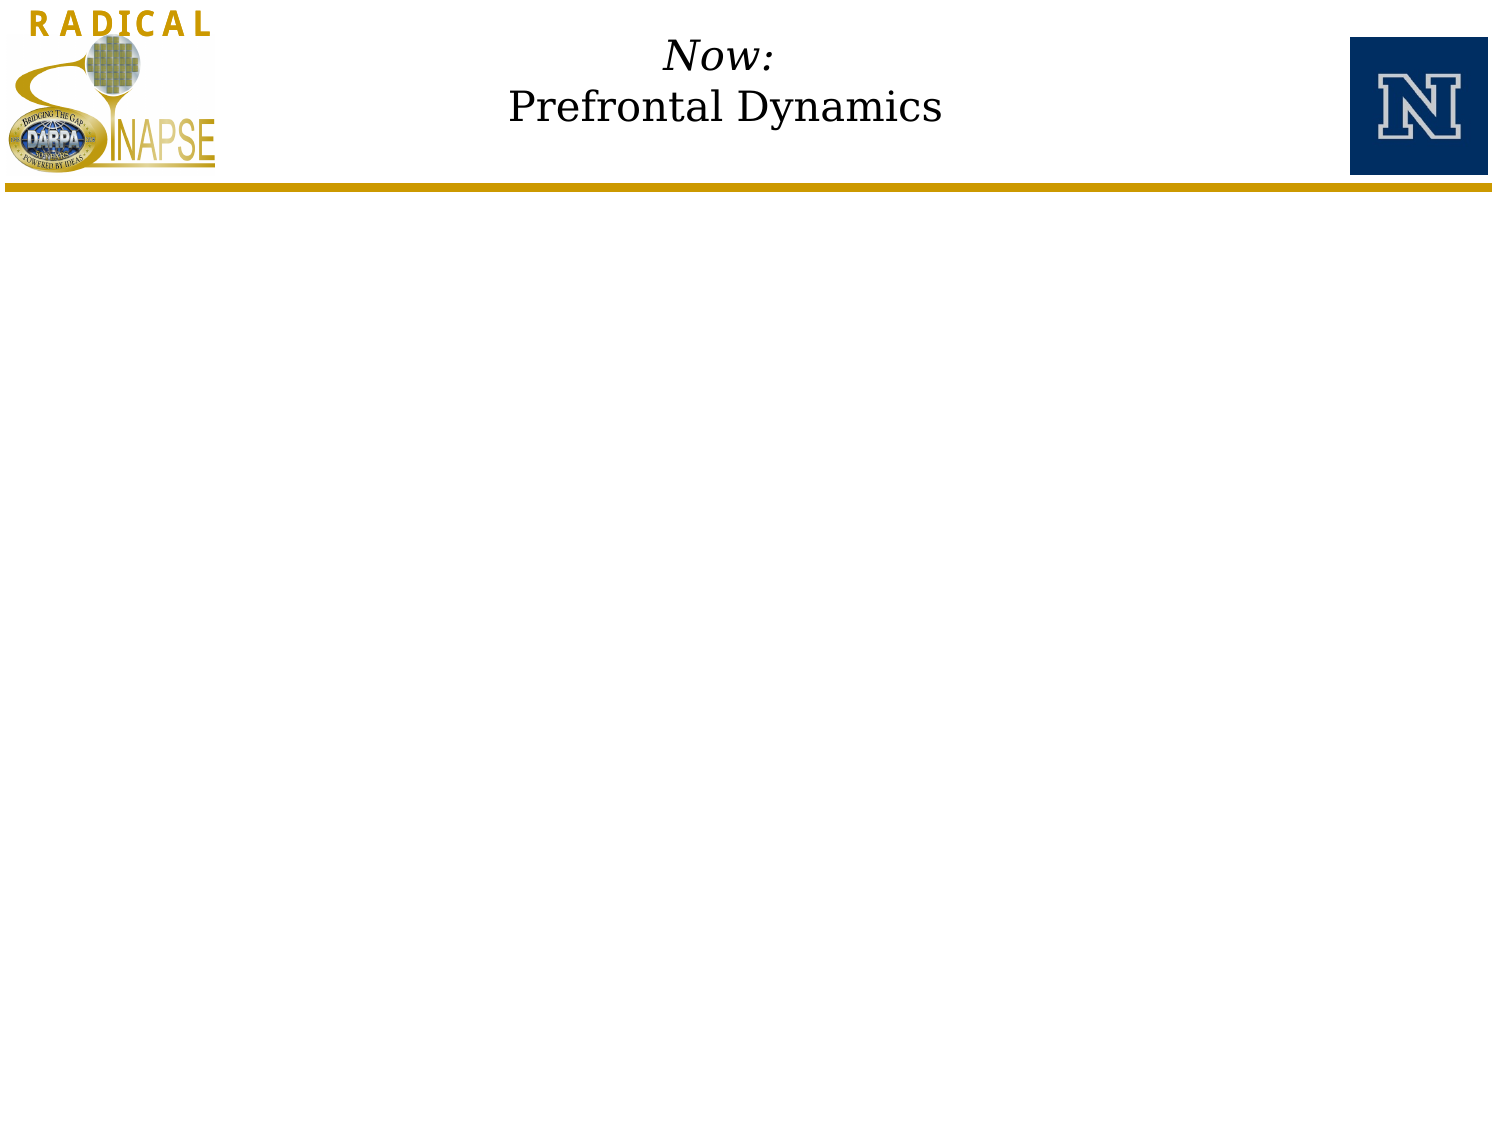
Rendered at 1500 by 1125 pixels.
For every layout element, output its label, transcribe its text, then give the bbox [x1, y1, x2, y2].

picture [1350, 37, 1488, 175]
text_box Now: Prefrontal Dynamics [112, 21, 1339, 150]
